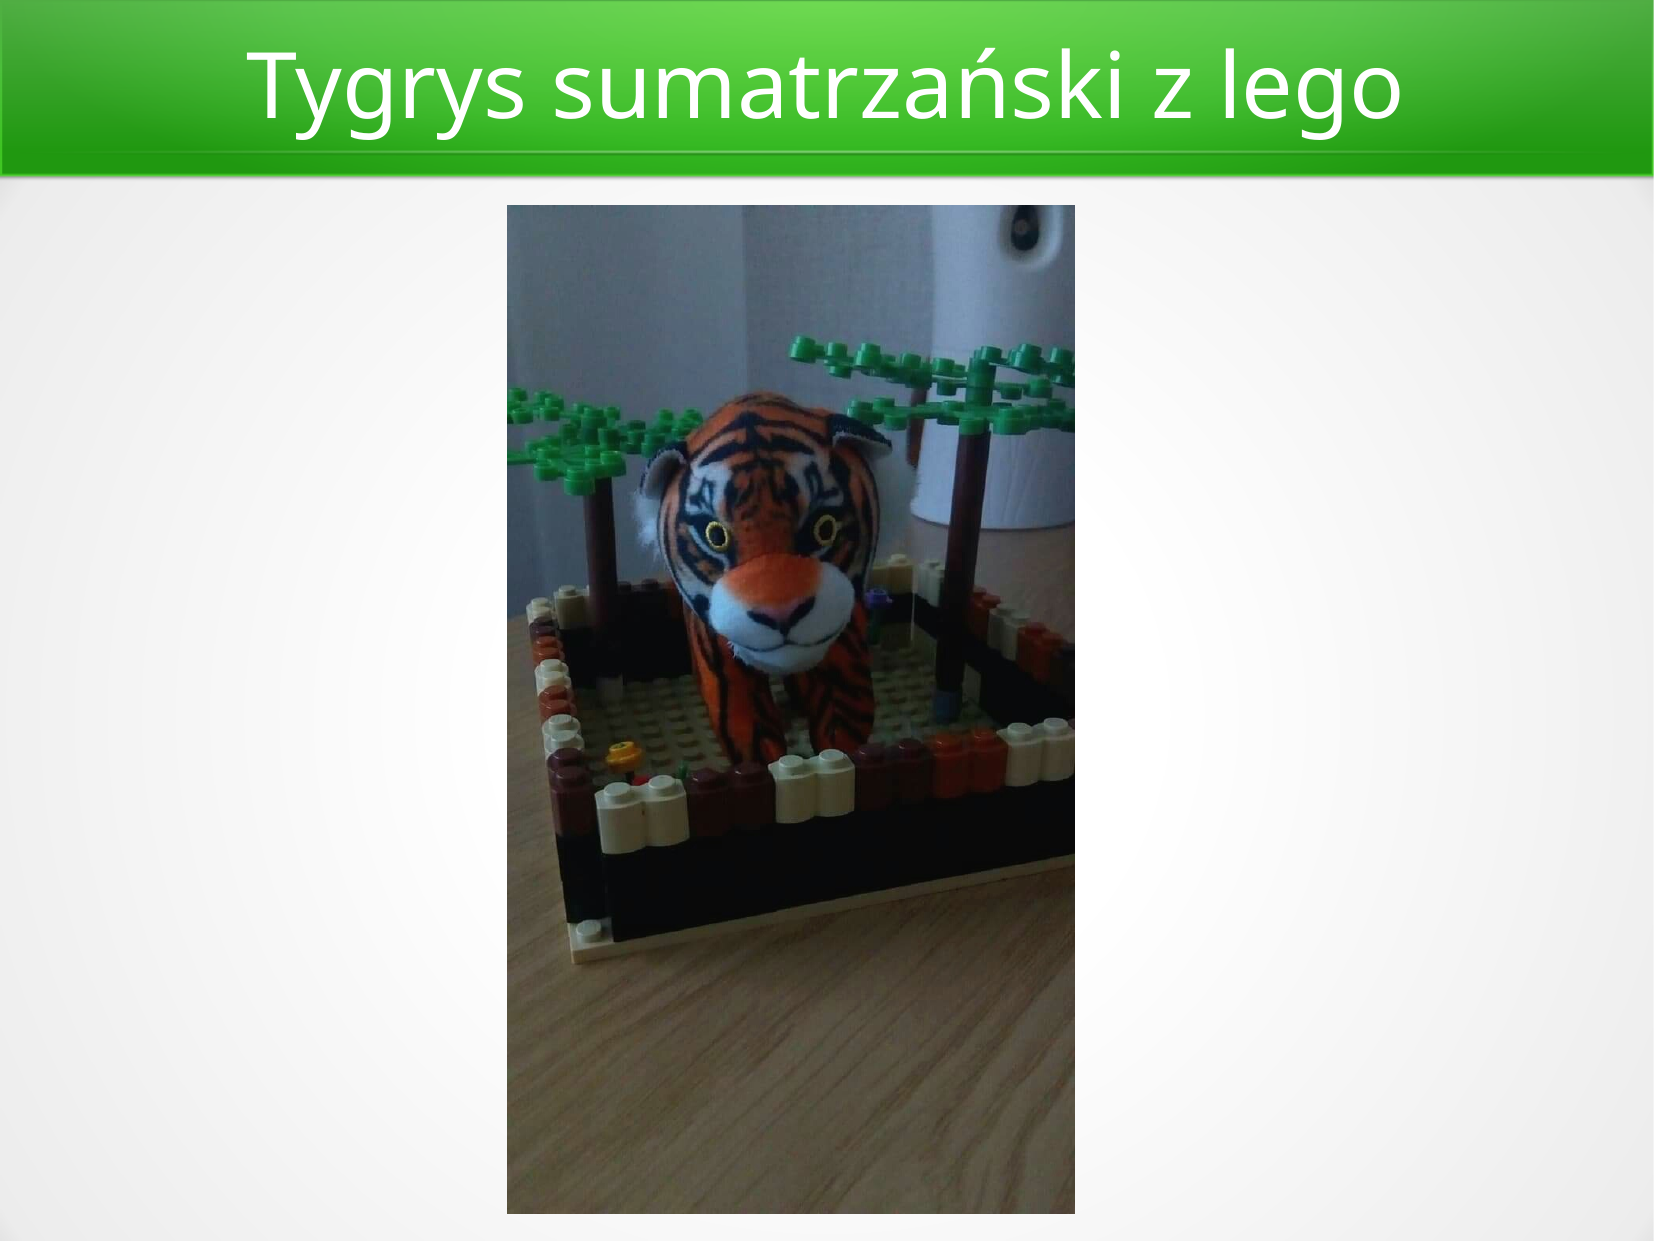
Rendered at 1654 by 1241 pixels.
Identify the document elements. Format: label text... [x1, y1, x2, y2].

title Tygrys sumatrzański z lego [82, 11, 1571, 154]
picture [0, 0, 1654, 1241]
